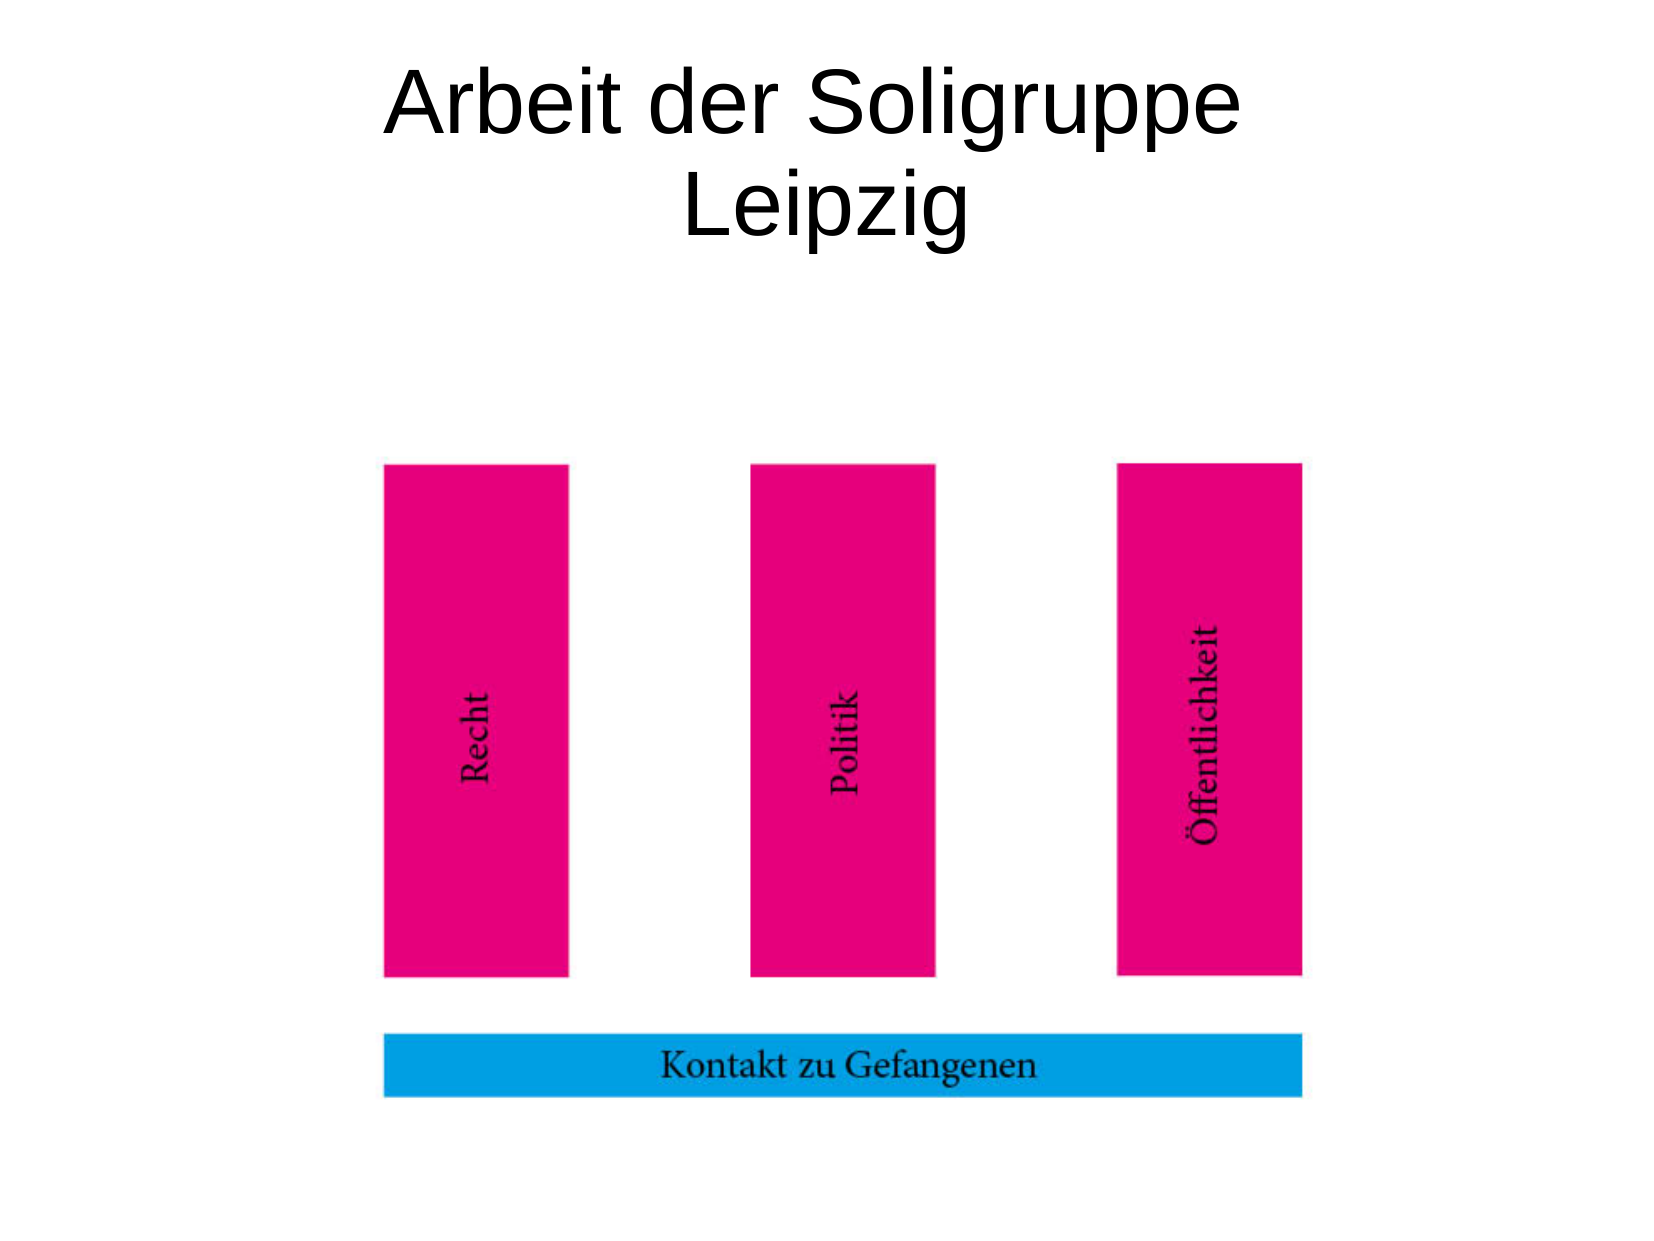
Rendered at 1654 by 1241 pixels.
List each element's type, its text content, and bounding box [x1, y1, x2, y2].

picture [122, 256, 1530, 1241]
title Arbeit der Soligruppe Leipzig [82, 49, 1571, 257]
